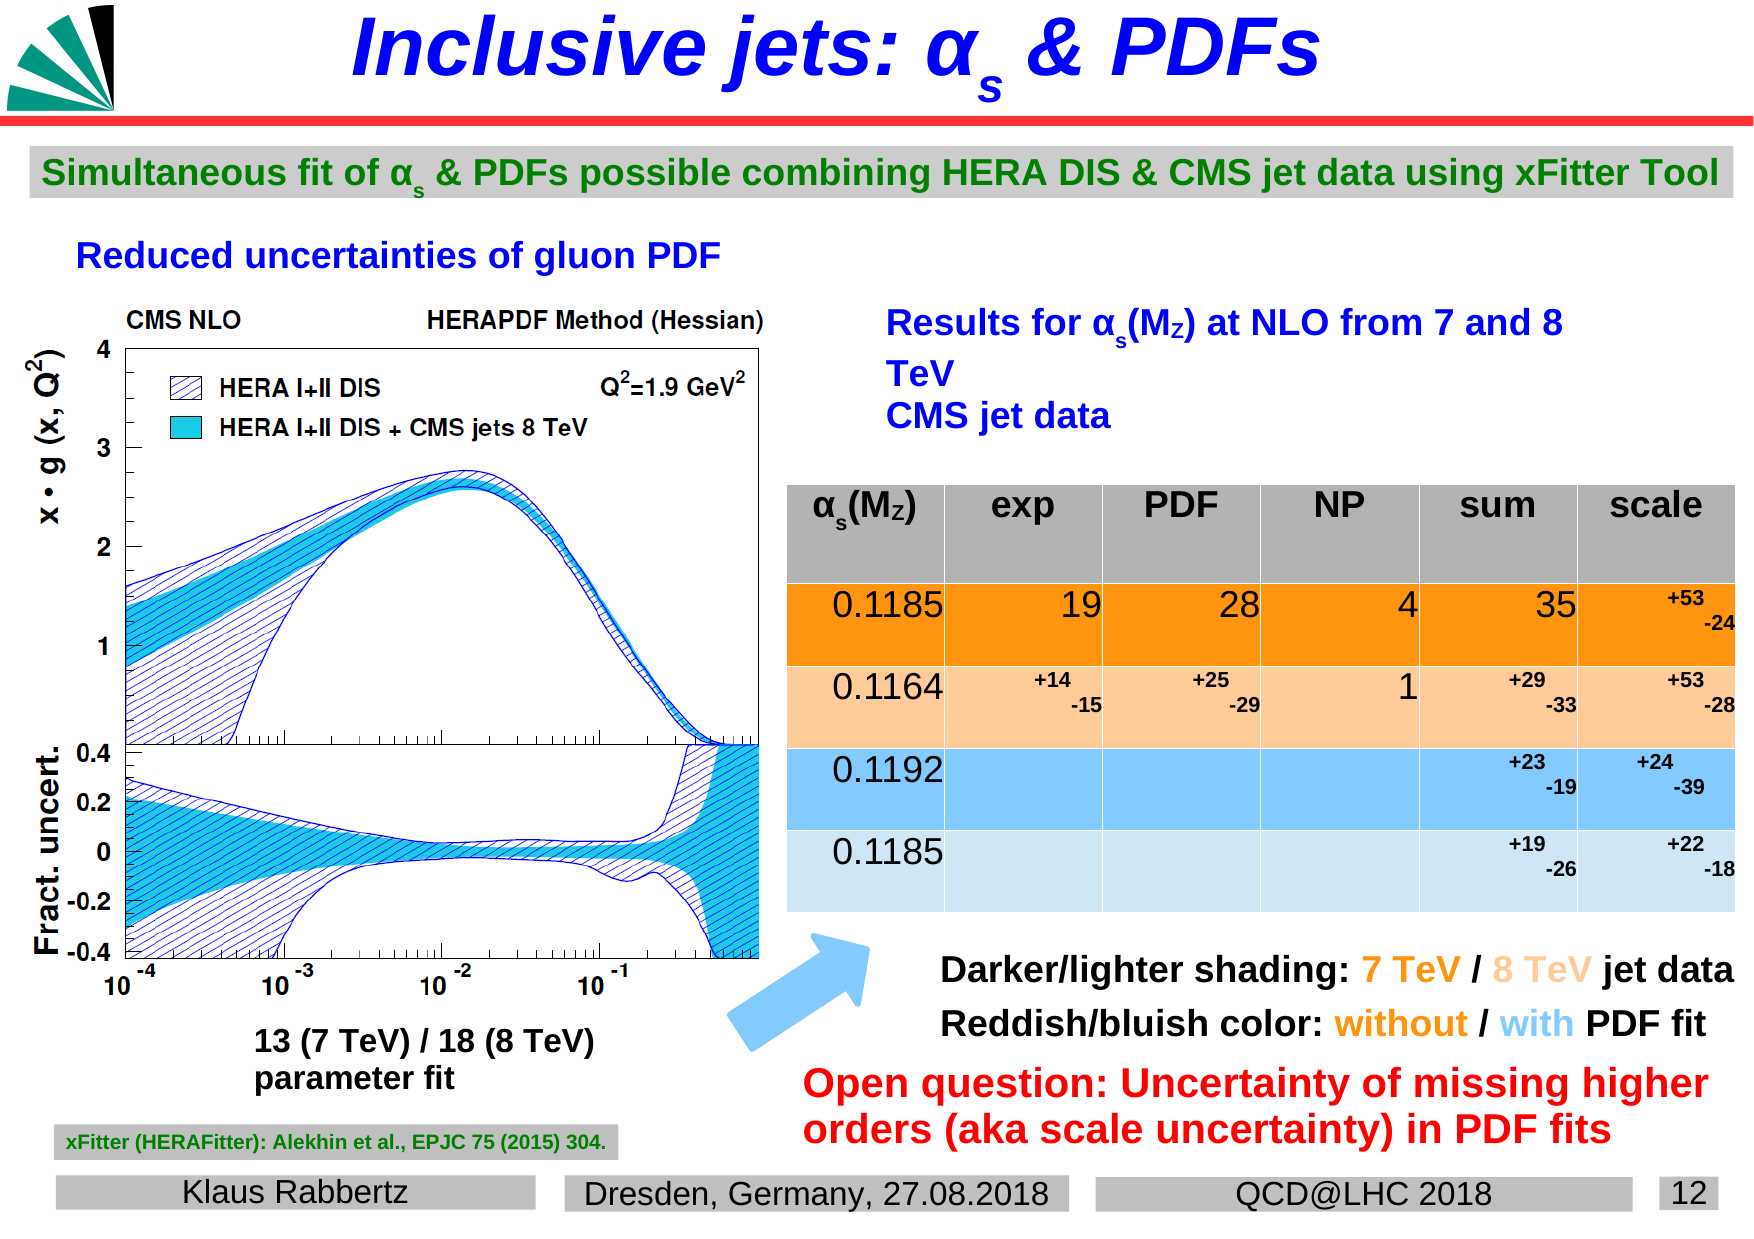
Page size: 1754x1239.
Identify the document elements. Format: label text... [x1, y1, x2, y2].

text_box 13 (7 TeV) / 18 (8 TeV) parameter fit [242, 1016, 613, 1101]
table_cell 19 [945, 584, 1102, 666]
table_cell 4 [1261, 584, 1419, 666]
table_cell 0.1164 [787, 667, 944, 748]
table_header PDF [1103, 485, 1260, 583]
table_cell +14-15 [945, 667, 1102, 748]
text_box Reduced uncertainties of gluon PDF [63, 229, 749, 288]
text_box Simultaneous fit of αs & PDFs possible combining HERA DIS & CMS jet data using xFitter Tool [29, 145, 1734, 198]
text_box [729, 935, 867, 1049]
table_cell +22-18 [1578, 831, 1735, 912]
table_cell [945, 831, 1102, 912]
table_header sum [1420, 485, 1577, 583]
table_cell [945, 749, 1102, 830]
table_cell 35 [1420, 584, 1577, 666]
table_cell +53-28 [1578, 667, 1735, 748]
table_cell 1 [1261, 667, 1419, 748]
table_header exp [945, 485, 1102, 583]
text_box Darker/lighter shading: 7 TeV / 8 TeV jet data Reddish/bluish color: without / with PDF fit [928, 942, 1754, 1041]
table_cell +23-19 [1420, 749, 1577, 830]
table_cell [1103, 749, 1260, 830]
table_cell +53-24 [1578, 584, 1735, 666]
picture [7, 5, 114, 112]
table_cell [1103, 831, 1260, 912]
title Inclusive jets: αs & PDFs [129, 0, 1545, 114]
text_box xFitter (HERAFitter): Alekhin et al., EPJC 75 (2015) 304. [53, 1124, 618, 1160]
table_header αs(MZ) [787, 485, 944, 583]
table_cell +25-29 [1103, 667, 1260, 748]
table_cell 0.1192 [787, 749, 944, 830]
table_cell 0.1185 [787, 584, 944, 666]
table_cell +24-39 [1578, 749, 1735, 830]
table_cell [1261, 831, 1419, 912]
table_cell [1261, 749, 1419, 830]
table_cell +29-33 [1420, 667, 1577, 748]
table_cell +19-26 [1420, 831, 1577, 912]
table_cell 28 [1103, 584, 1260, 666]
table_header NP [1261, 485, 1419, 583]
table_header scale [1578, 485, 1735, 583]
table_cell 0.1185 [787, 831, 944, 912]
text_box Open question: Uncertainty of missing higher orders (aka scale uncertainty) in PDF fits [790, 1053, 1722, 1160]
text_box Results for αs(MZ) at NLO from 7 and 8 TeV CMS jet data [874, 295, 1652, 403]
picture [20, 301, 768, 1032]
